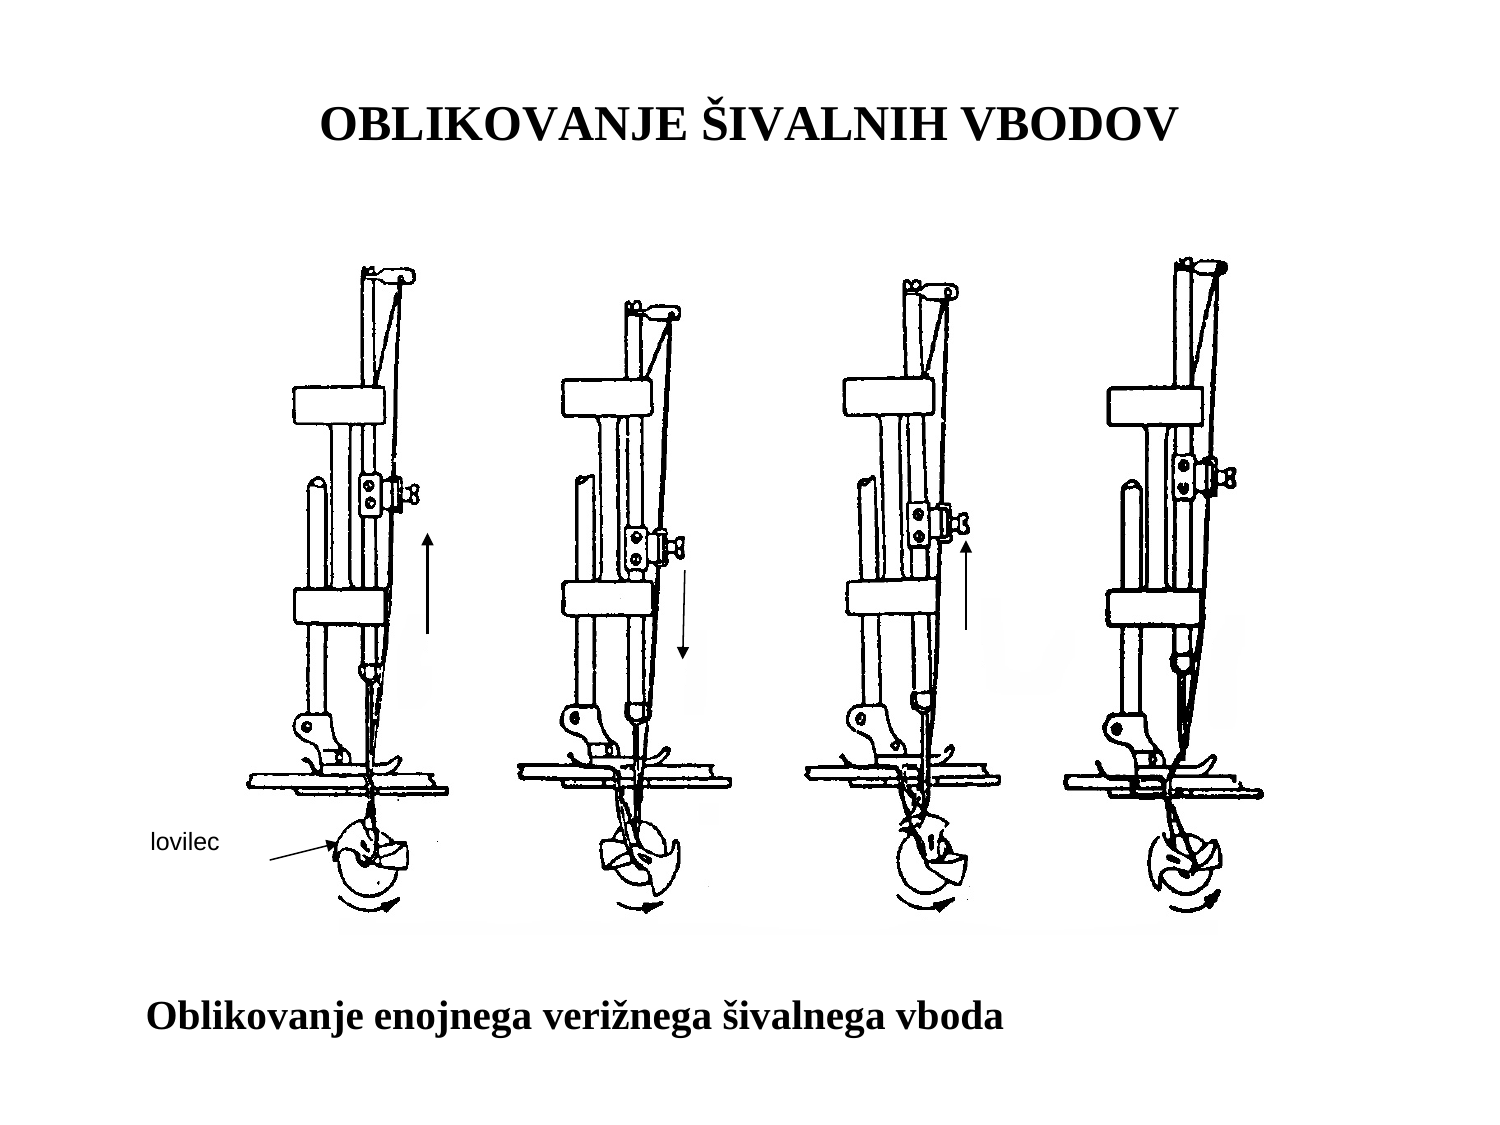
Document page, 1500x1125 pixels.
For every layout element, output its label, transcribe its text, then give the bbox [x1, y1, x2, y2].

list Oblikovanje enojnega verižnega šivalnega vboda [75, 262, 1426, 1059]
text_box lovilec [135, 817, 294, 890]
title OBLIKOVANJE ŠIVALNIH VBODOV [75, 45, 1426, 197]
picture [217, 231, 1329, 935]
